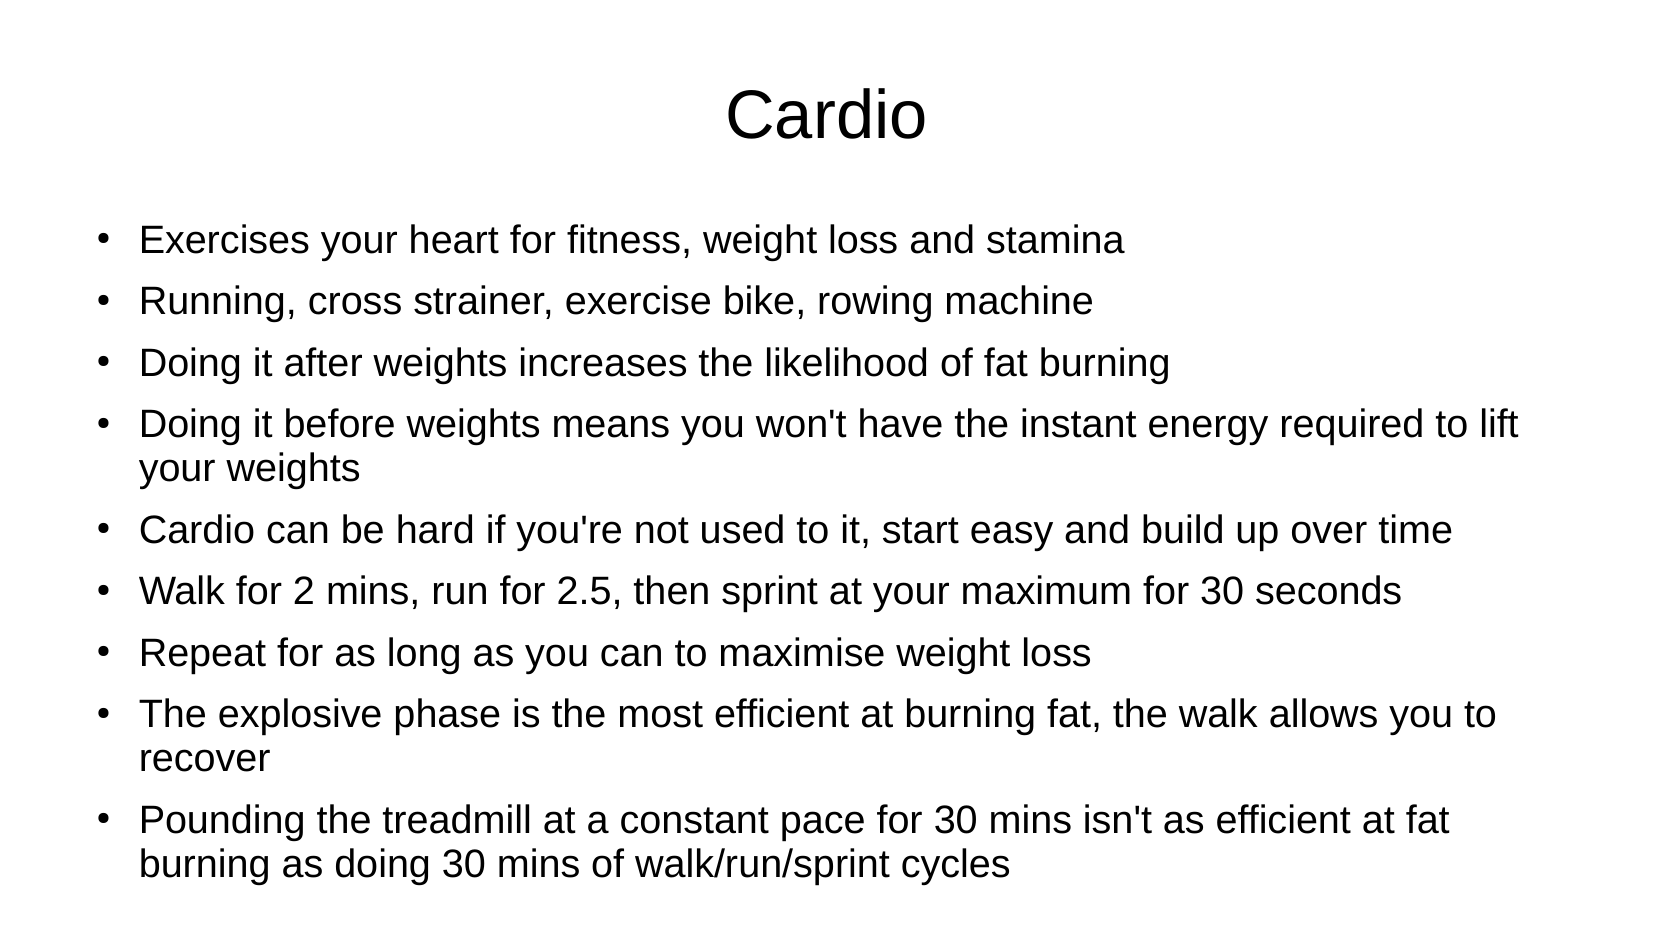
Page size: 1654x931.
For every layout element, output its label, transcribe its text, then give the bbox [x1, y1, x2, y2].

list Exercises your heart for fitness, weight loss and stamina Running, cross strainer, exercise bike, rowing machine Doing it after weights increases the likelihood of fat burning Doing it before weights means you won't have the instant energy required to lift your weights Cardio can be hard if you're not used to it, start easy and build up over time Walk for 2 mins, run for 2.5, then sprint at your maximum for 30 seconds Repeat for as long as you can to maximise weight loss The explosive phase is the most efficient at burning fat, the walk allows you to recover Pounding the treadmill at a constant pace for 30 mins isn't as efficient at fat burning as doing 30 mins of walk/run/sprint cycles [82, 217, 1571, 886]
title Cardio [82, 37, 1571, 193]
